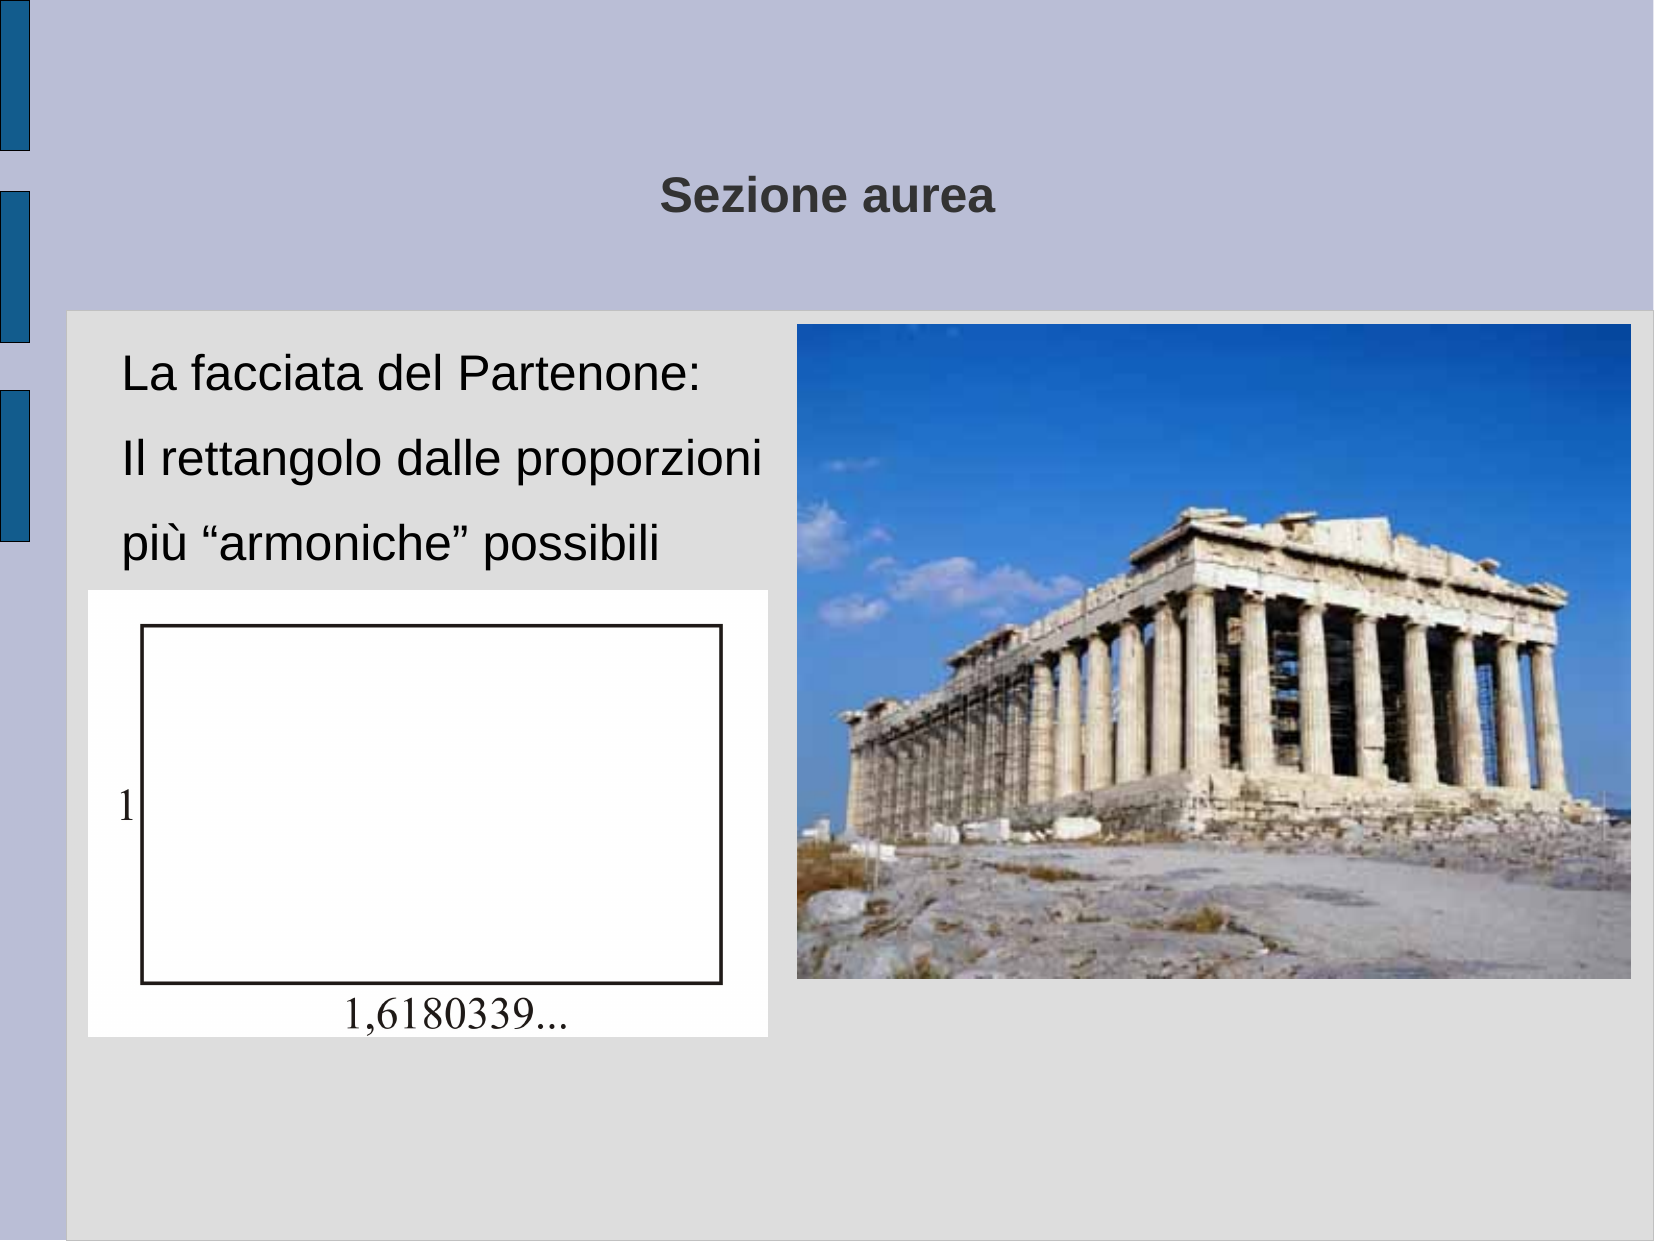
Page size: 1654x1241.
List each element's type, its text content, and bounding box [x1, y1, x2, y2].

picture [88, 590, 768, 1038]
title Sezione aurea [121, 91, 1534, 299]
list La facciata del Partenone: Il rettangolo dalle proporzioni più “armoniche” possibili [121, 344, 1534, 1127]
picture [797, 324, 1631, 979]
